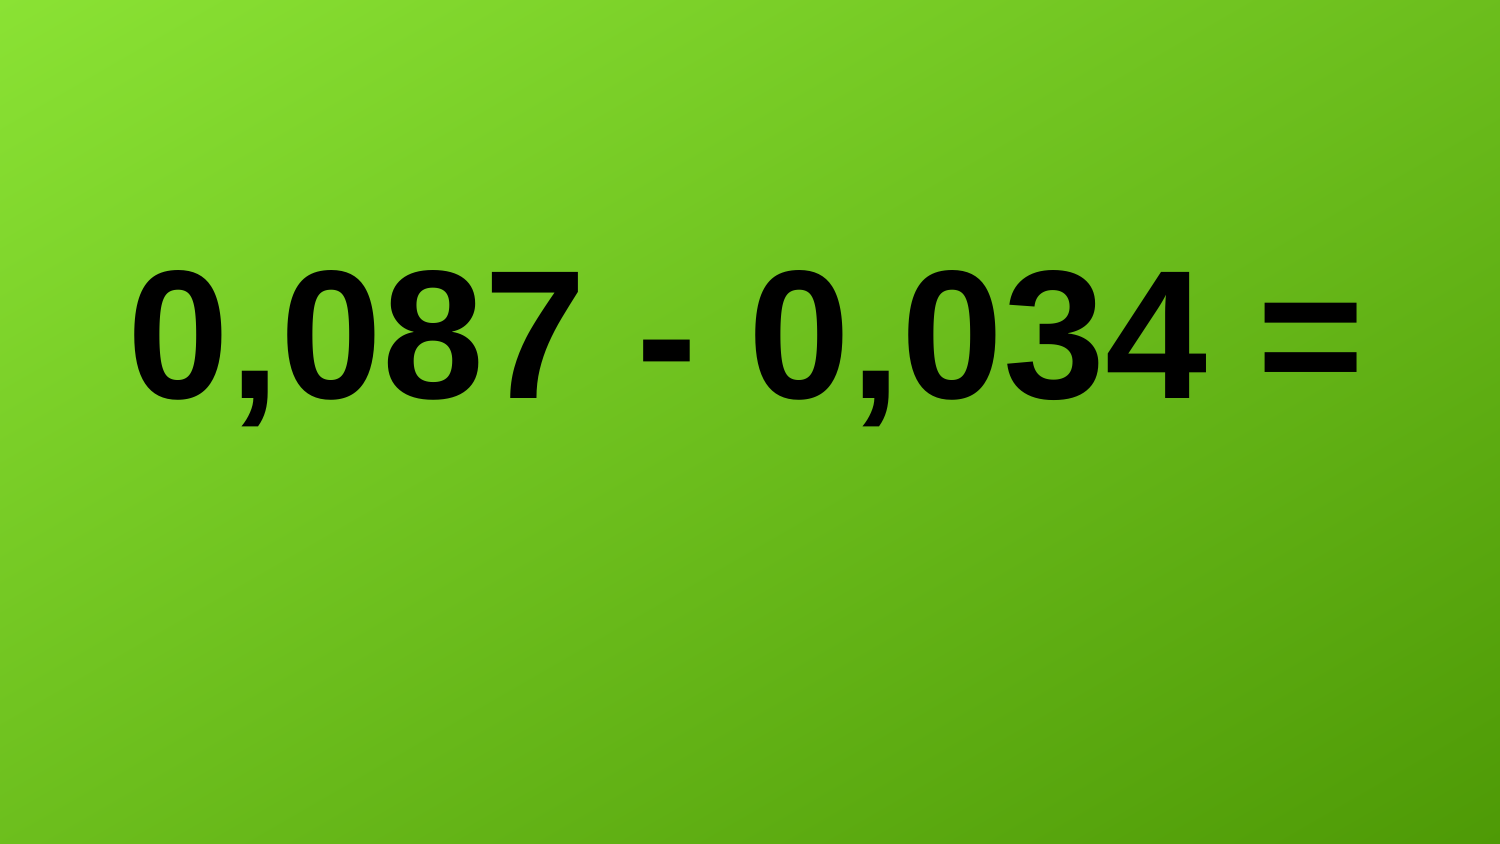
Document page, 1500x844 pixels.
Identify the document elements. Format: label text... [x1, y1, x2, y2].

title 0,087 - 0,034 = [112, 259, 1388, 450]
